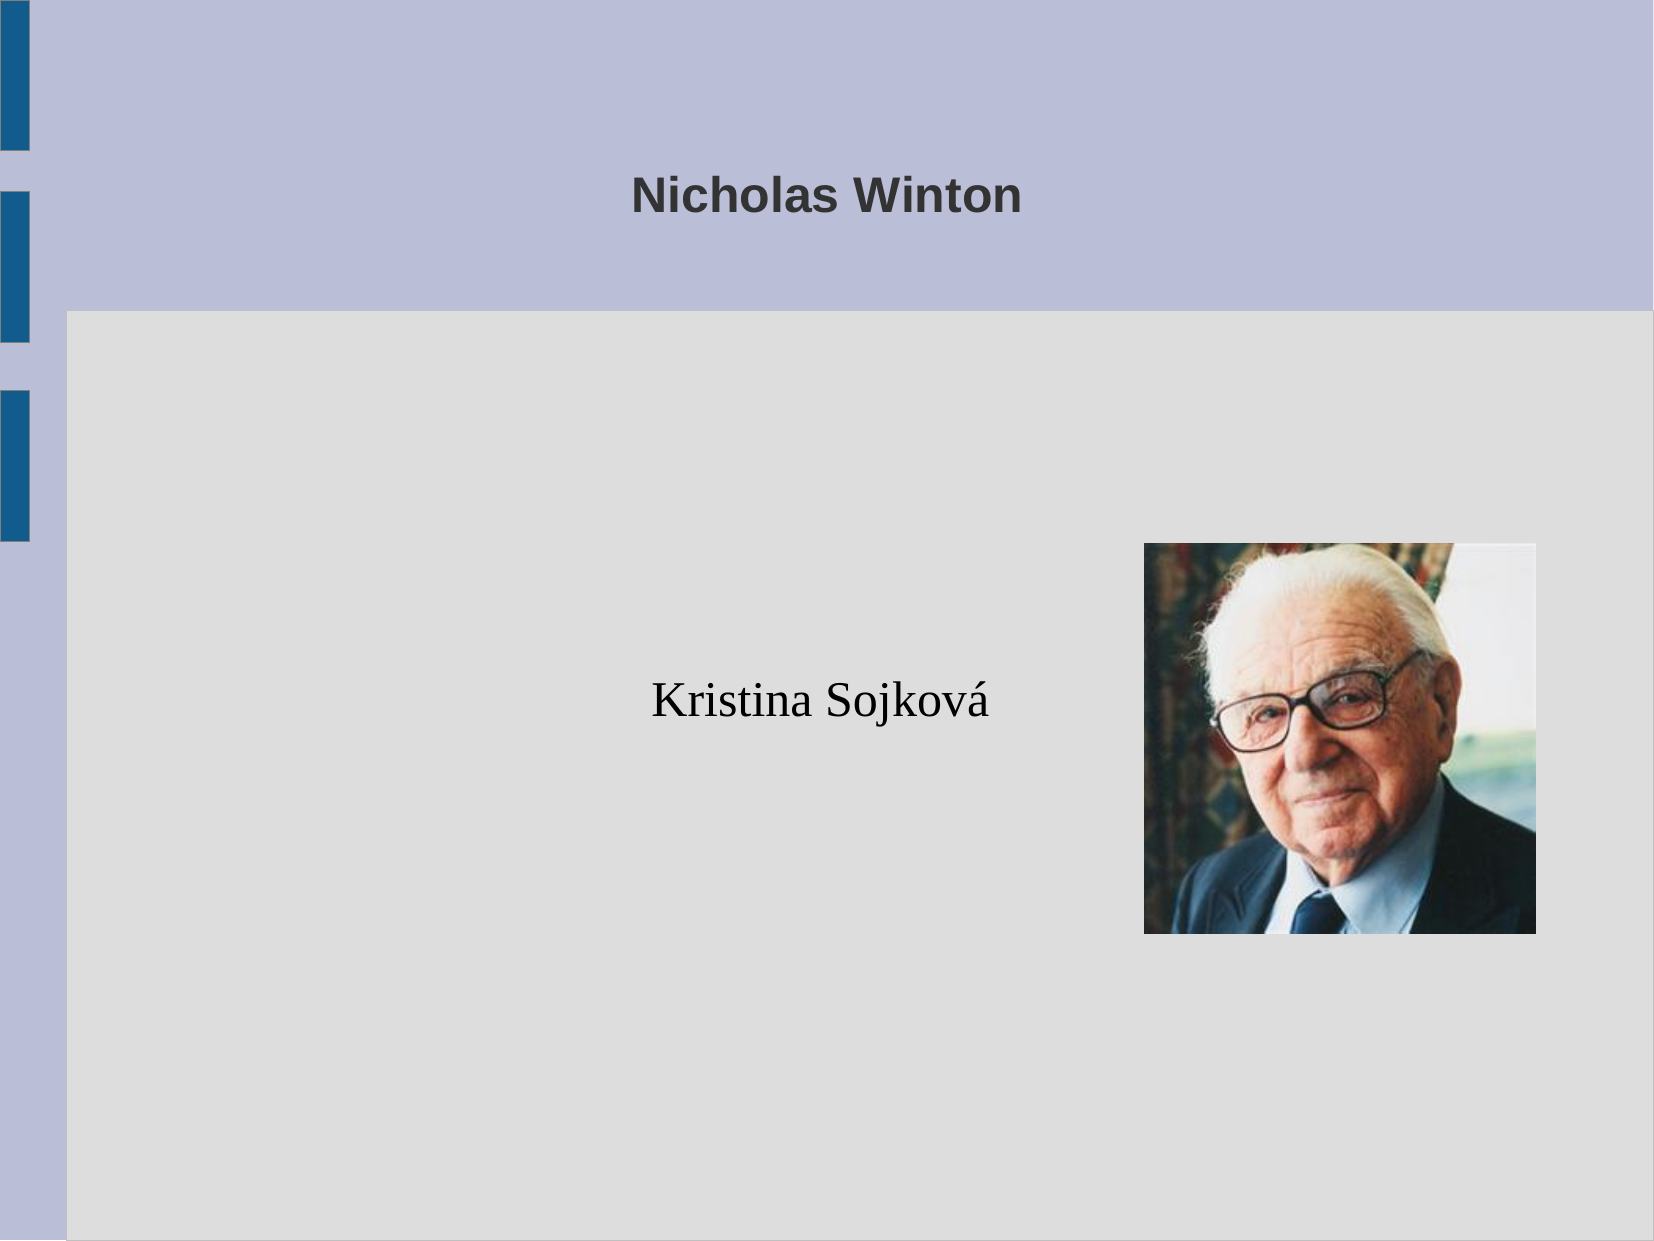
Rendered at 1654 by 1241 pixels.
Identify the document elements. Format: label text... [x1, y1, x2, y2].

picture [1144, 543, 1536, 934]
title Nicholas Winton [121, 91, 1534, 290]
subtitle Kristina Sojková [82, 290, 1571, 1109]
